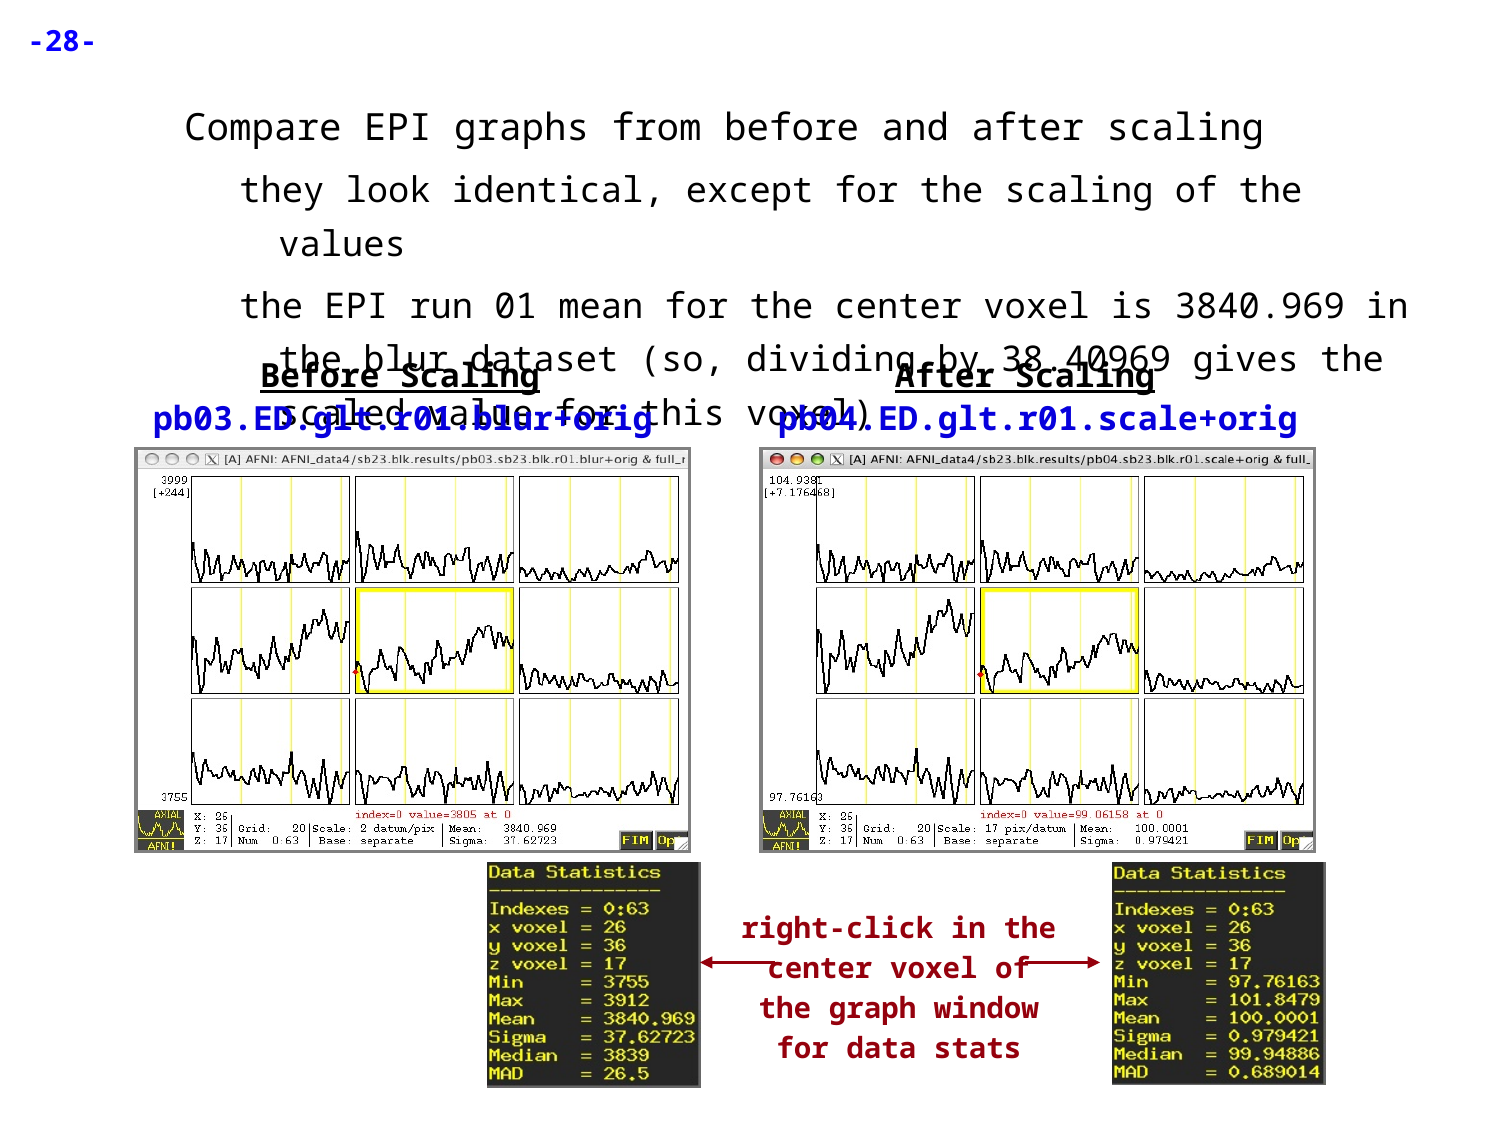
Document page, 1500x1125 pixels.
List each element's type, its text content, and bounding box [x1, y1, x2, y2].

picture [762, 450, 1313, 850]
list Compare EPI graphs from before and after scaling they look identical, except for the scaling of the values the EPI run 01 mean for the center voxel is 3840.969 in the blur dataset (so, dividing by 38.40969 gives the scaled value for this voxel) [112, 87, 1450, 351]
text_box pb04.ED.glt.r01.scale+orig [763, 387, 1314, 447]
text_box Before Scaling [237, 344, 563, 406]
text_box pb03.ED.glt.r01.blur+orig [138, 387, 669, 447]
picture [137, 450, 688, 850]
picture [487, 862, 701, 1088]
text_box right-click in the center voxel of the graph window for data stats [722, 899, 1075, 1075]
picture [1112, 862, 1326, 1085]
text_box After Scaling [862, 344, 1188, 406]
